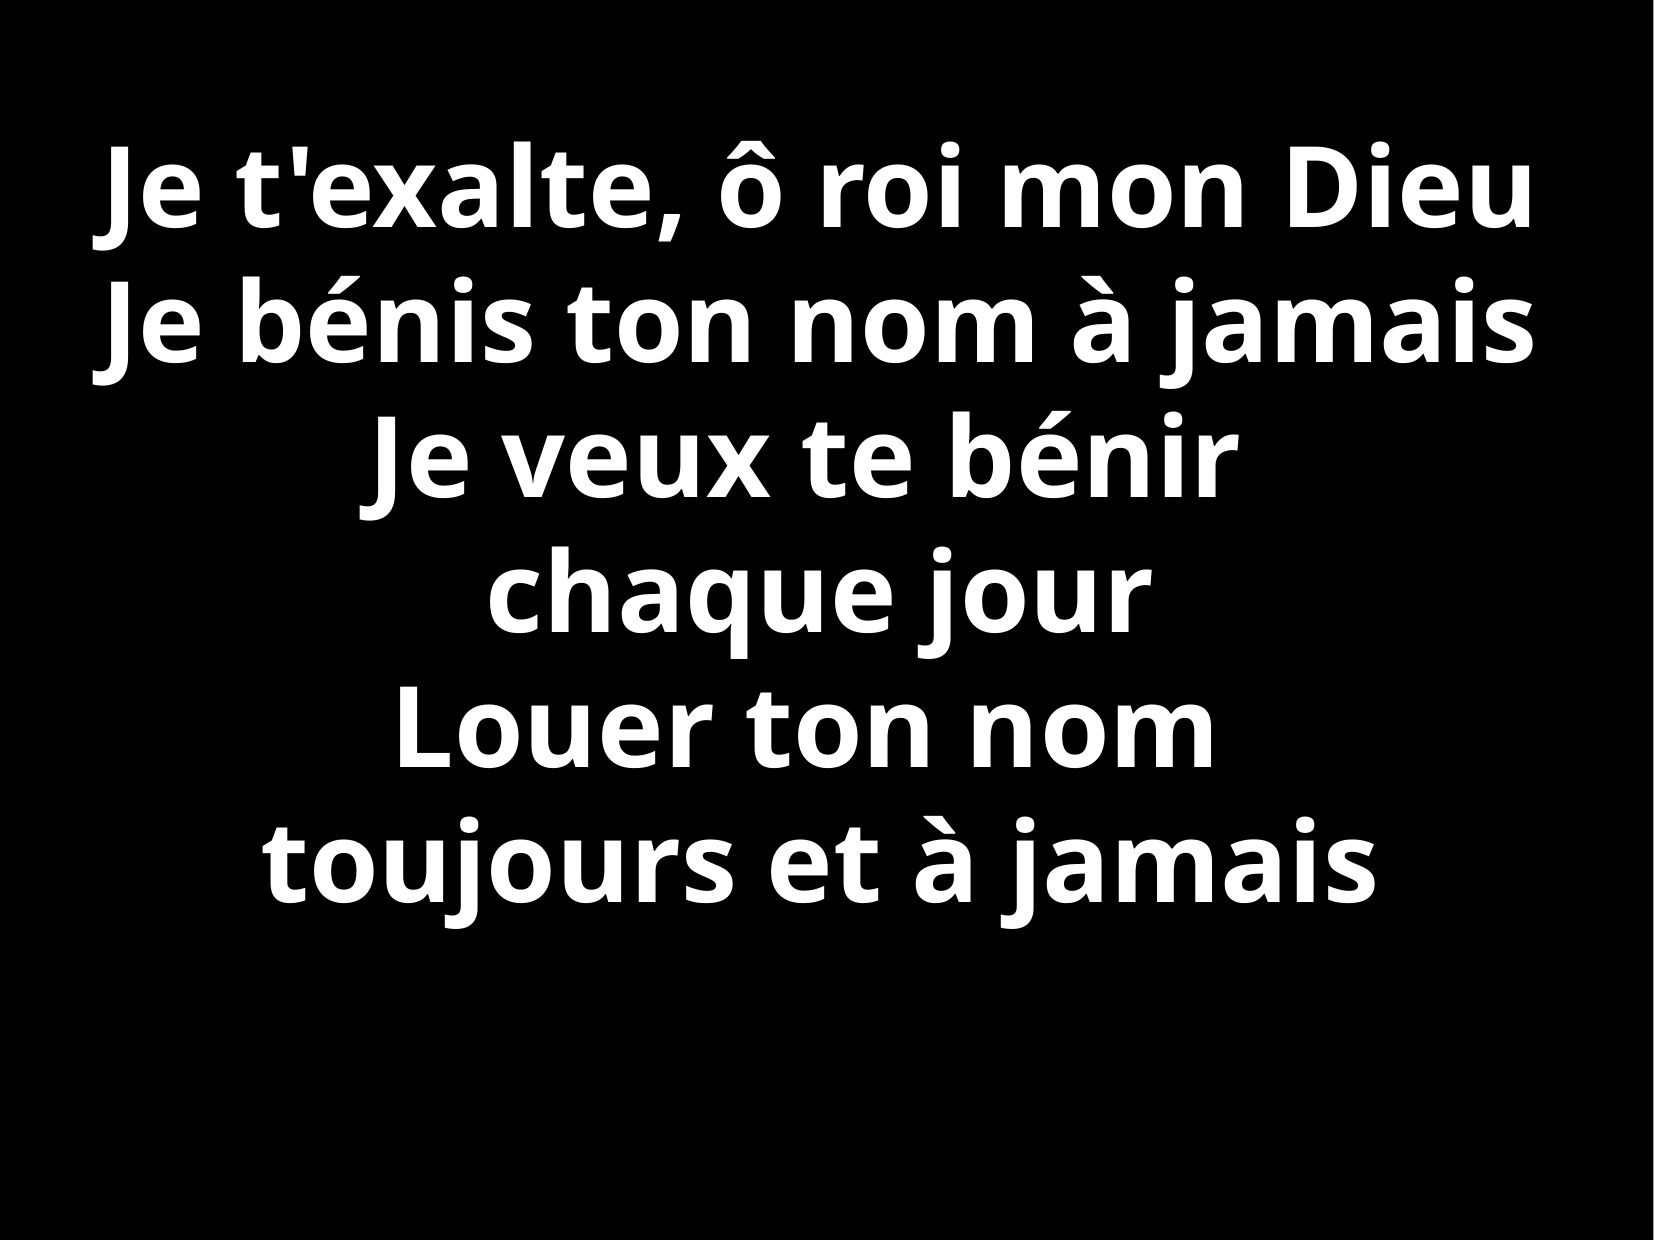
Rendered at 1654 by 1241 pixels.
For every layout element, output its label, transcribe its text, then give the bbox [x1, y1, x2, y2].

title Je t'exalte, ô roi mon Dieu Je bénis ton nom à jamais Je veux te bénir chaque jour Louer ton nom toujours et à jamais [12, 143, 1628, 1241]
